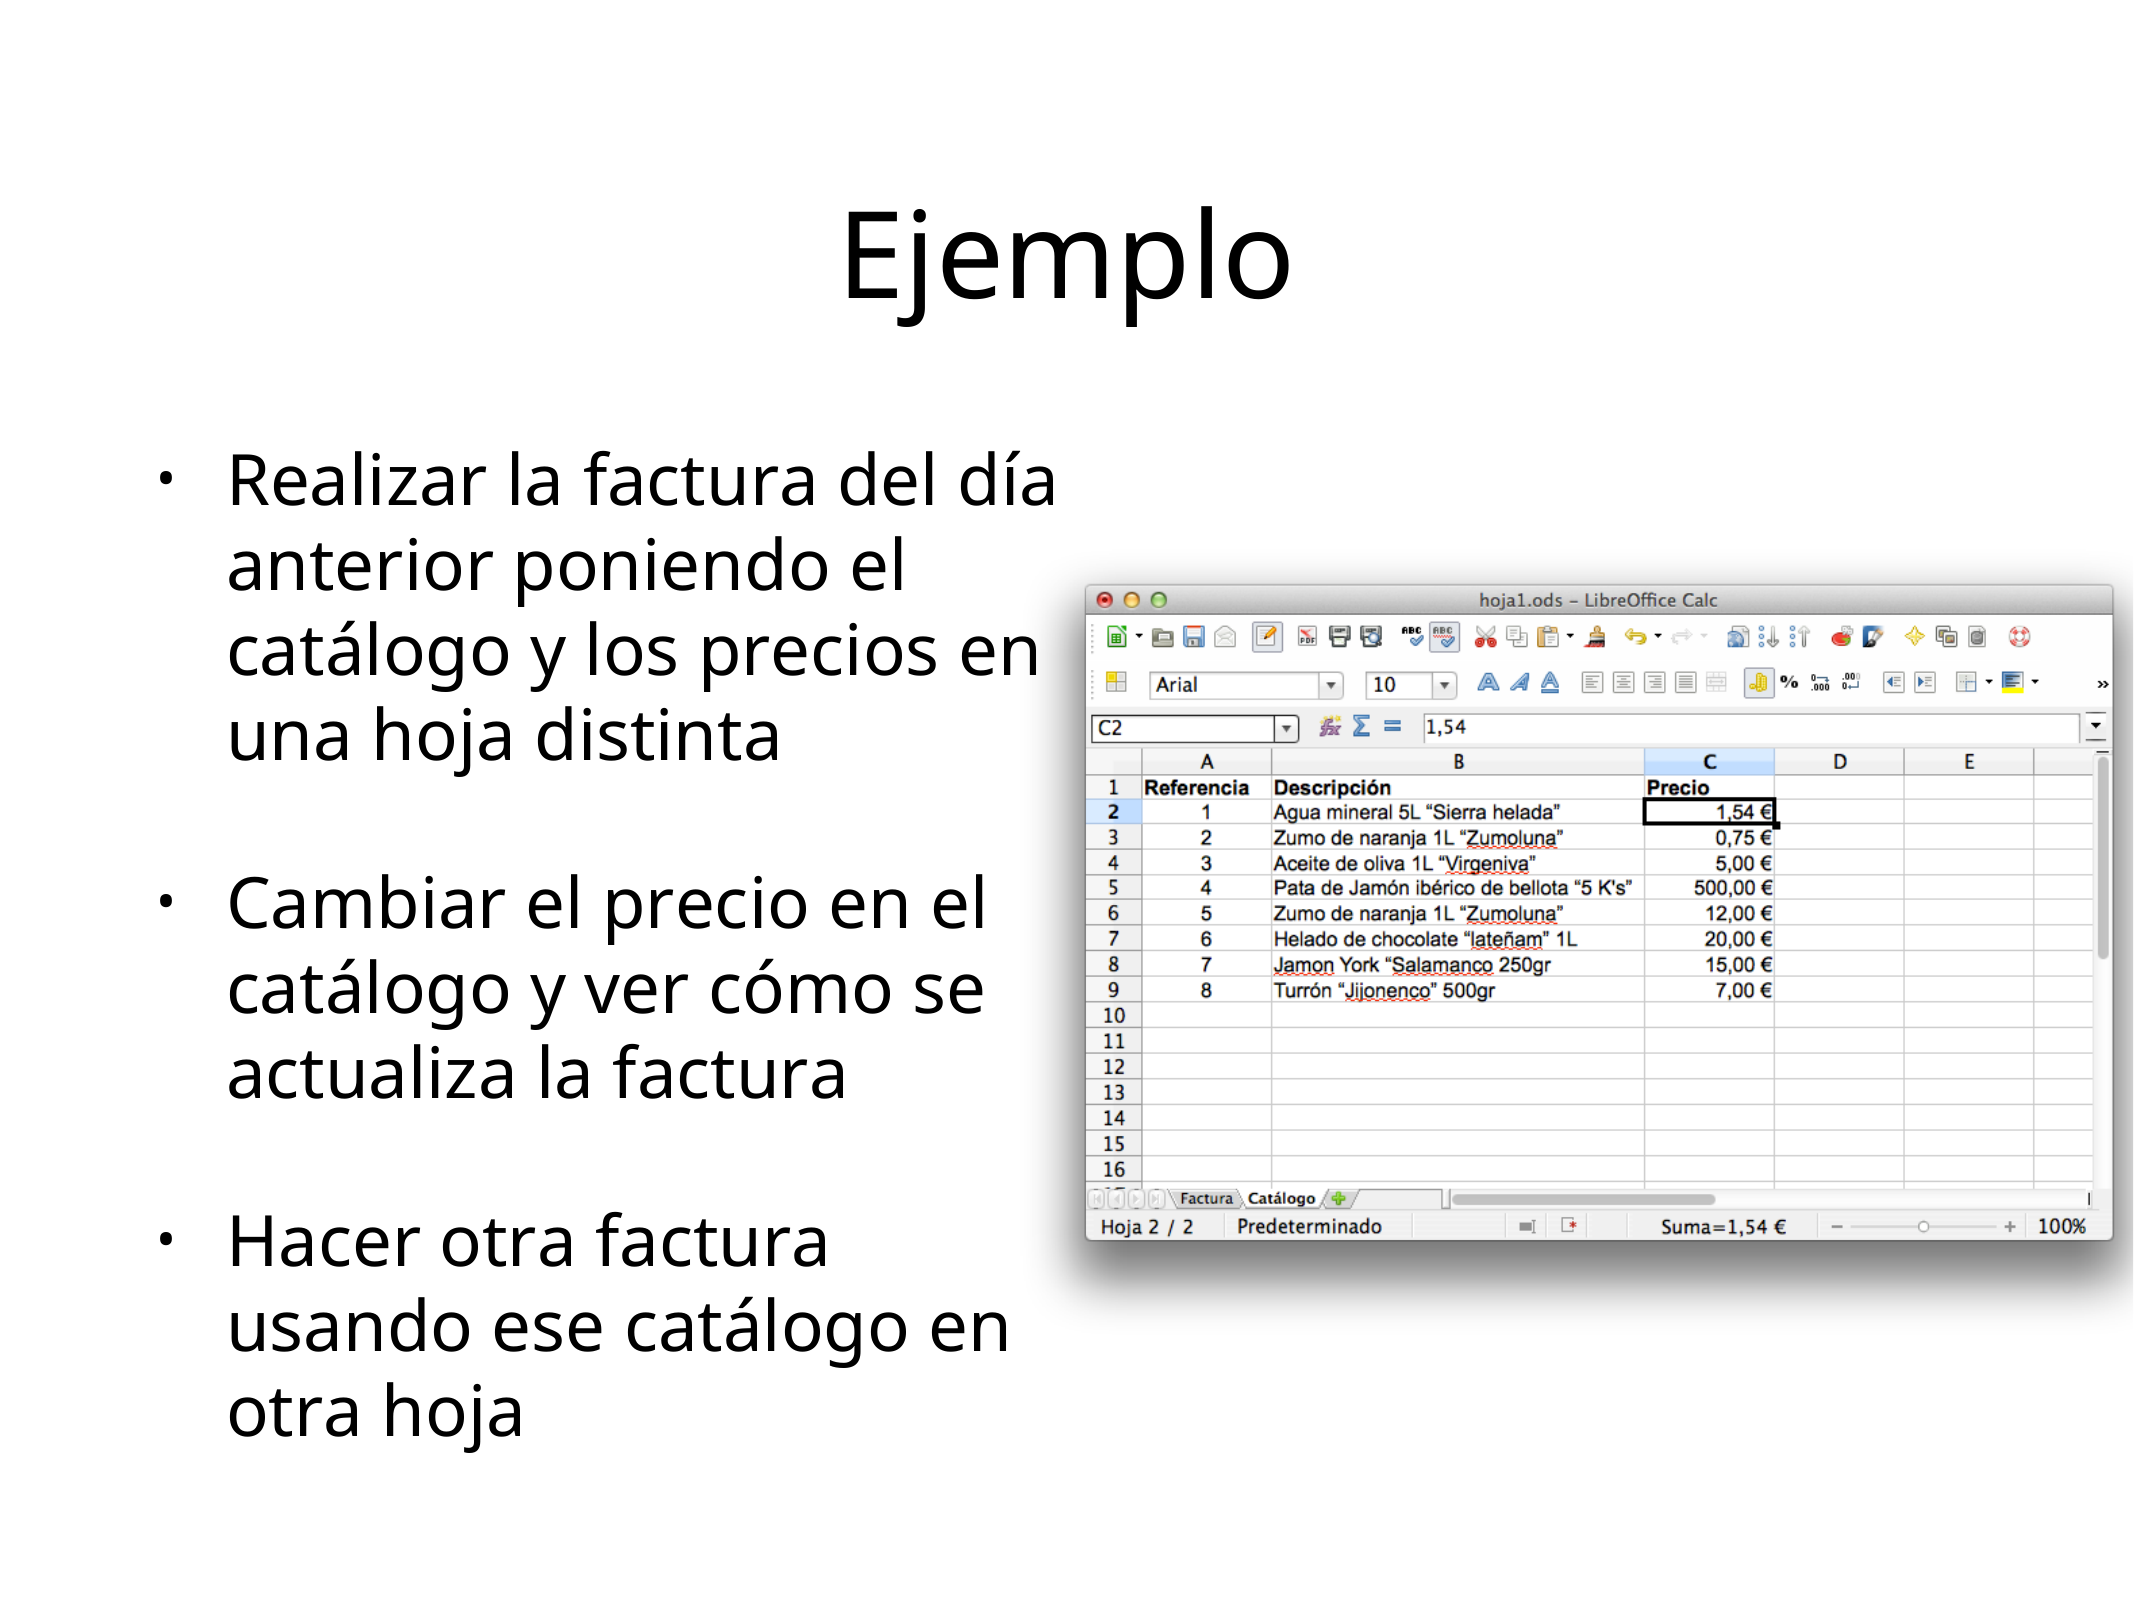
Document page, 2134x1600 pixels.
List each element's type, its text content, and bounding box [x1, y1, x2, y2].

picture [1009, 538, 2134, 1347]
list Realizar la factura del día anterior poniendo el catálogo y los precios en una hoja distinta Cambiar el precio en el catálogo y ver cómo se actualiza la factura Hacer otra factura usando ese catálogo en otra hoja [156, 427, 1089, 1459]
title Ejemplo [156, 72, 1978, 428]
